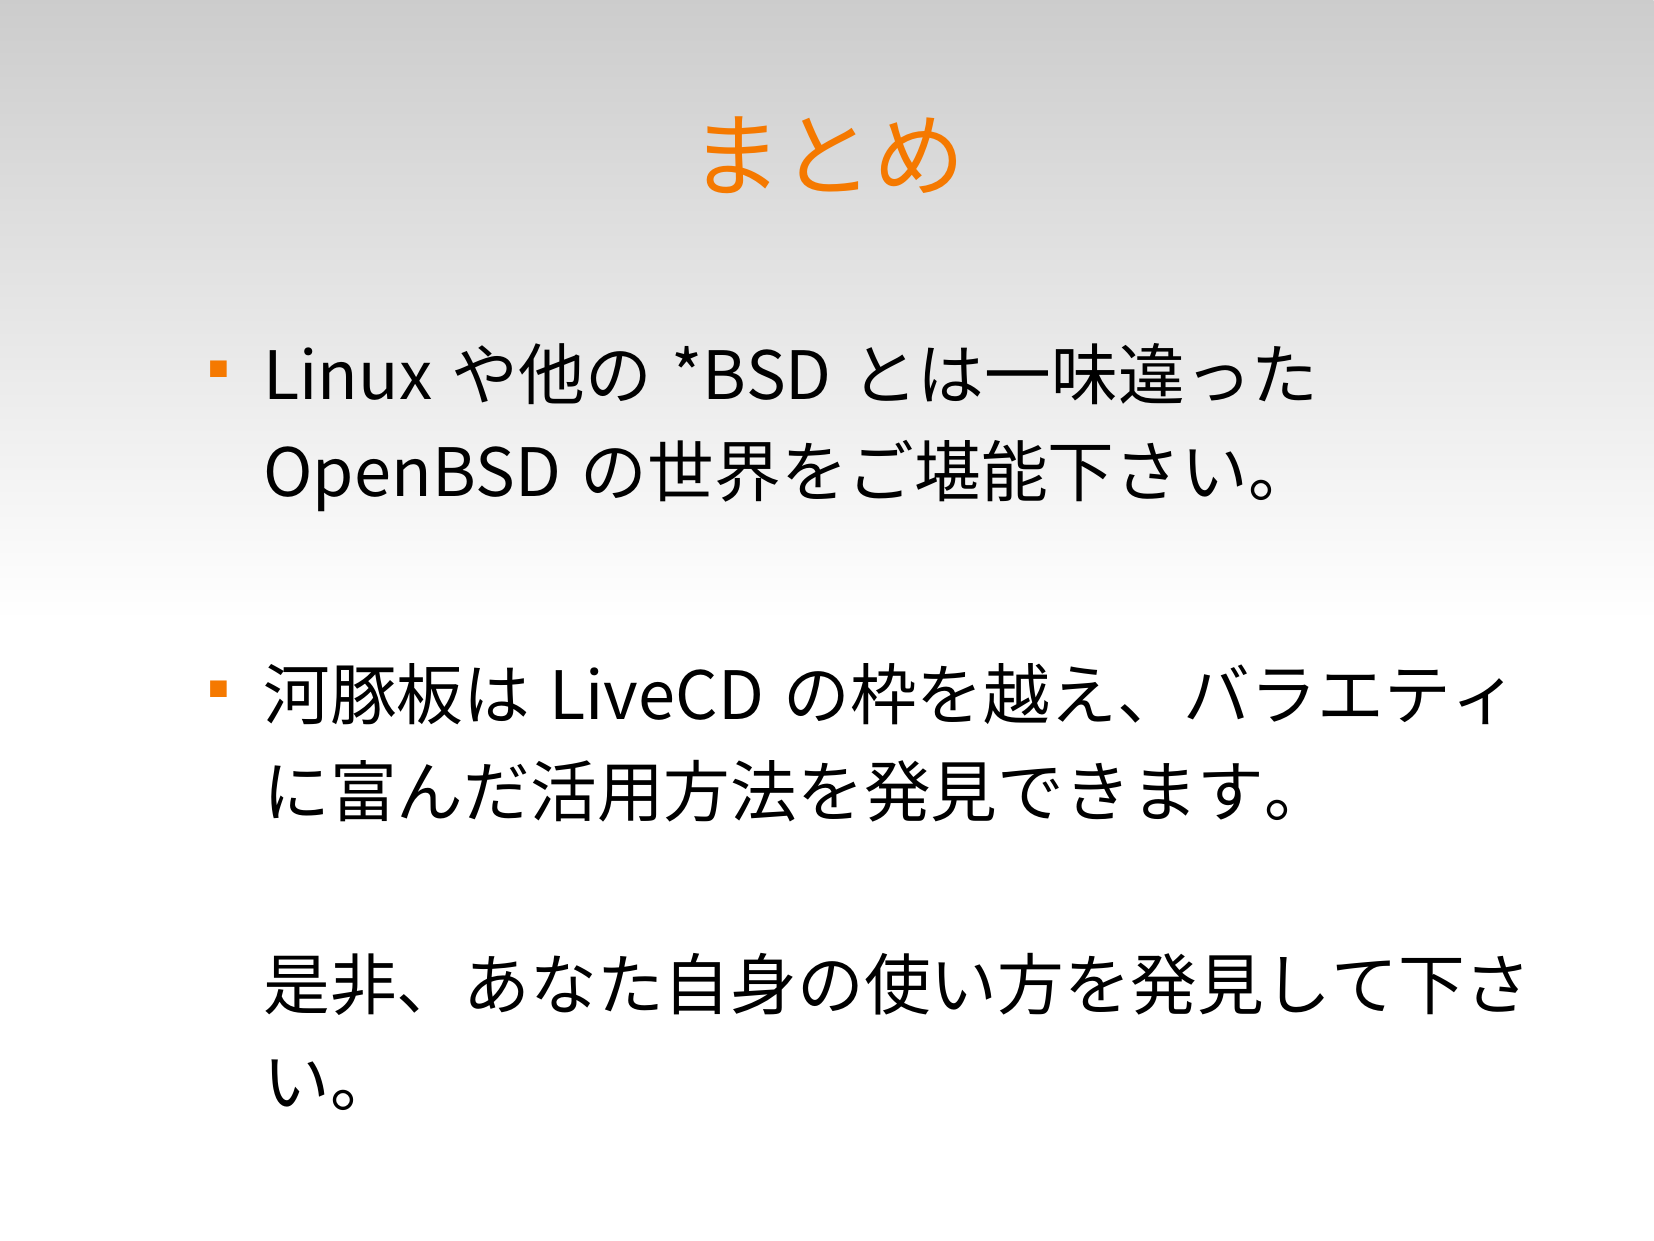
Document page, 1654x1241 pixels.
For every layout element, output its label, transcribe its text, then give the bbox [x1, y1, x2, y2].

list Linuxや他の*BSDとは一味違った OpenBSDの世界をご堪能下さい。 河豚板はLiveCDの枠を越え、バラエティに富んだ活用方法を発見できます。 是非、あなた自身の使い方を発見して下さい。 [121, 322, 1561, 1132]
title まとめ [121, 46, 1534, 254]
